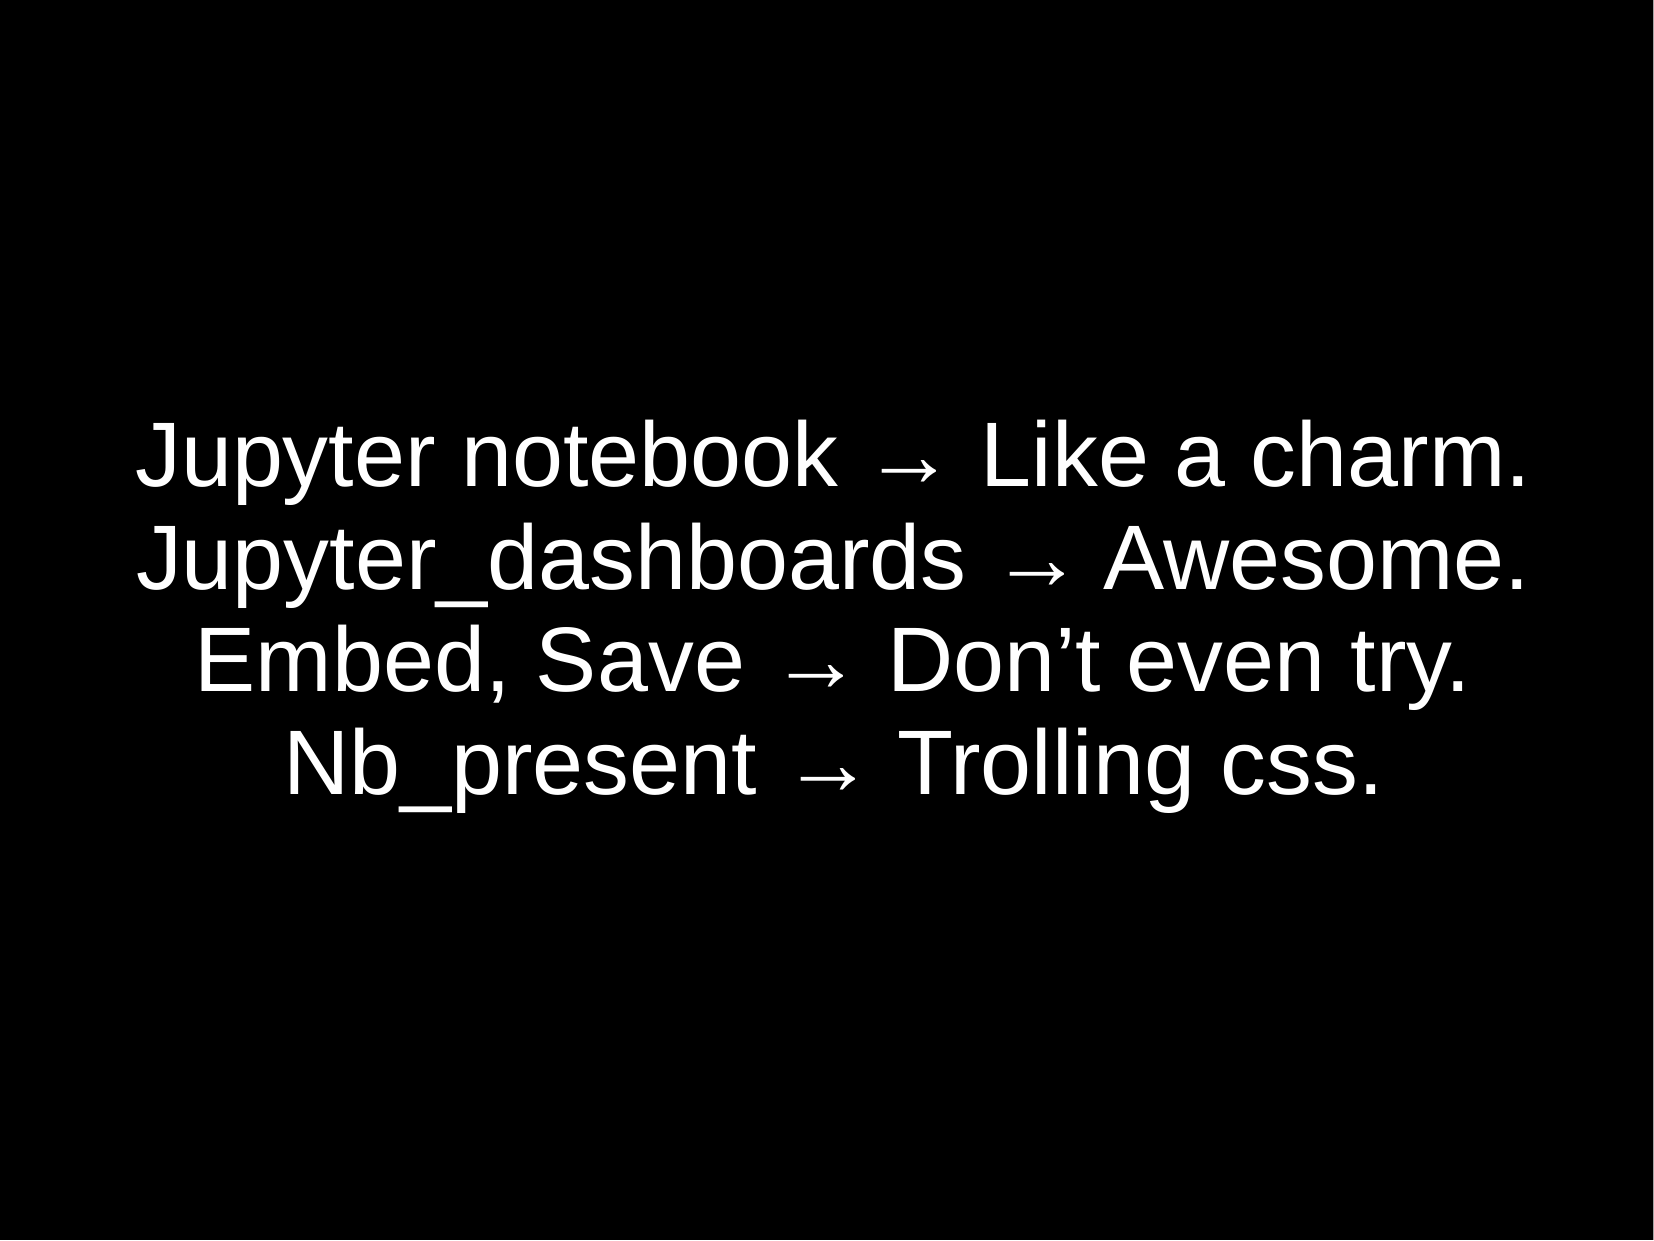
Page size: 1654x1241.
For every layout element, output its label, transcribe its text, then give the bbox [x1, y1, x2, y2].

subtitle Jupyter notebook → Like a charm. Jupyter_dashboards → Awesome. Embed, Save → Don’t even try. Nb_present → Trolling css. [90, 180, 1579, 1141]
